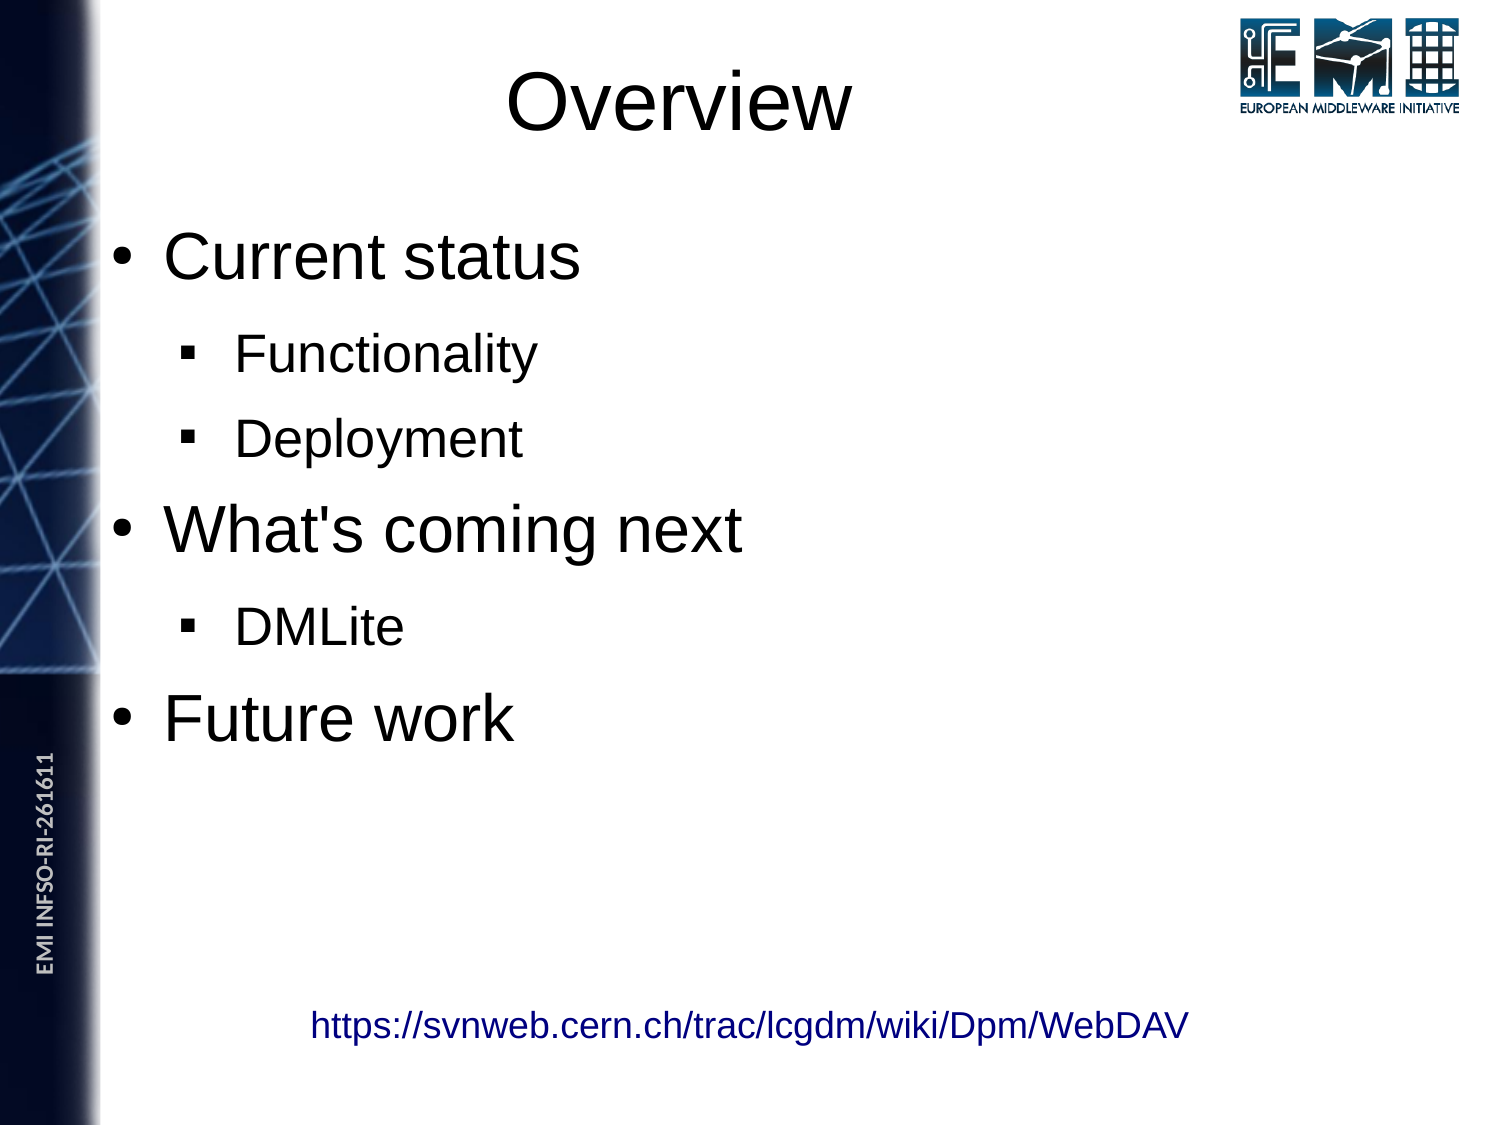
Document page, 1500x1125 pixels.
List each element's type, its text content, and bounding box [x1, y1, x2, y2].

picture [1191, 2, 1500, 134]
text_box https://svnweb.cern.ch/trac/lcgdm/wiki/Dpm/WebDAV [295, 996, 1205, 1054]
list Current status Functionality Deployment What's coming next DMLite Future work [92, 219, 1443, 1012]
picture [0, 0, 112, 1125]
title Overview [88, 26, 1270, 178]
